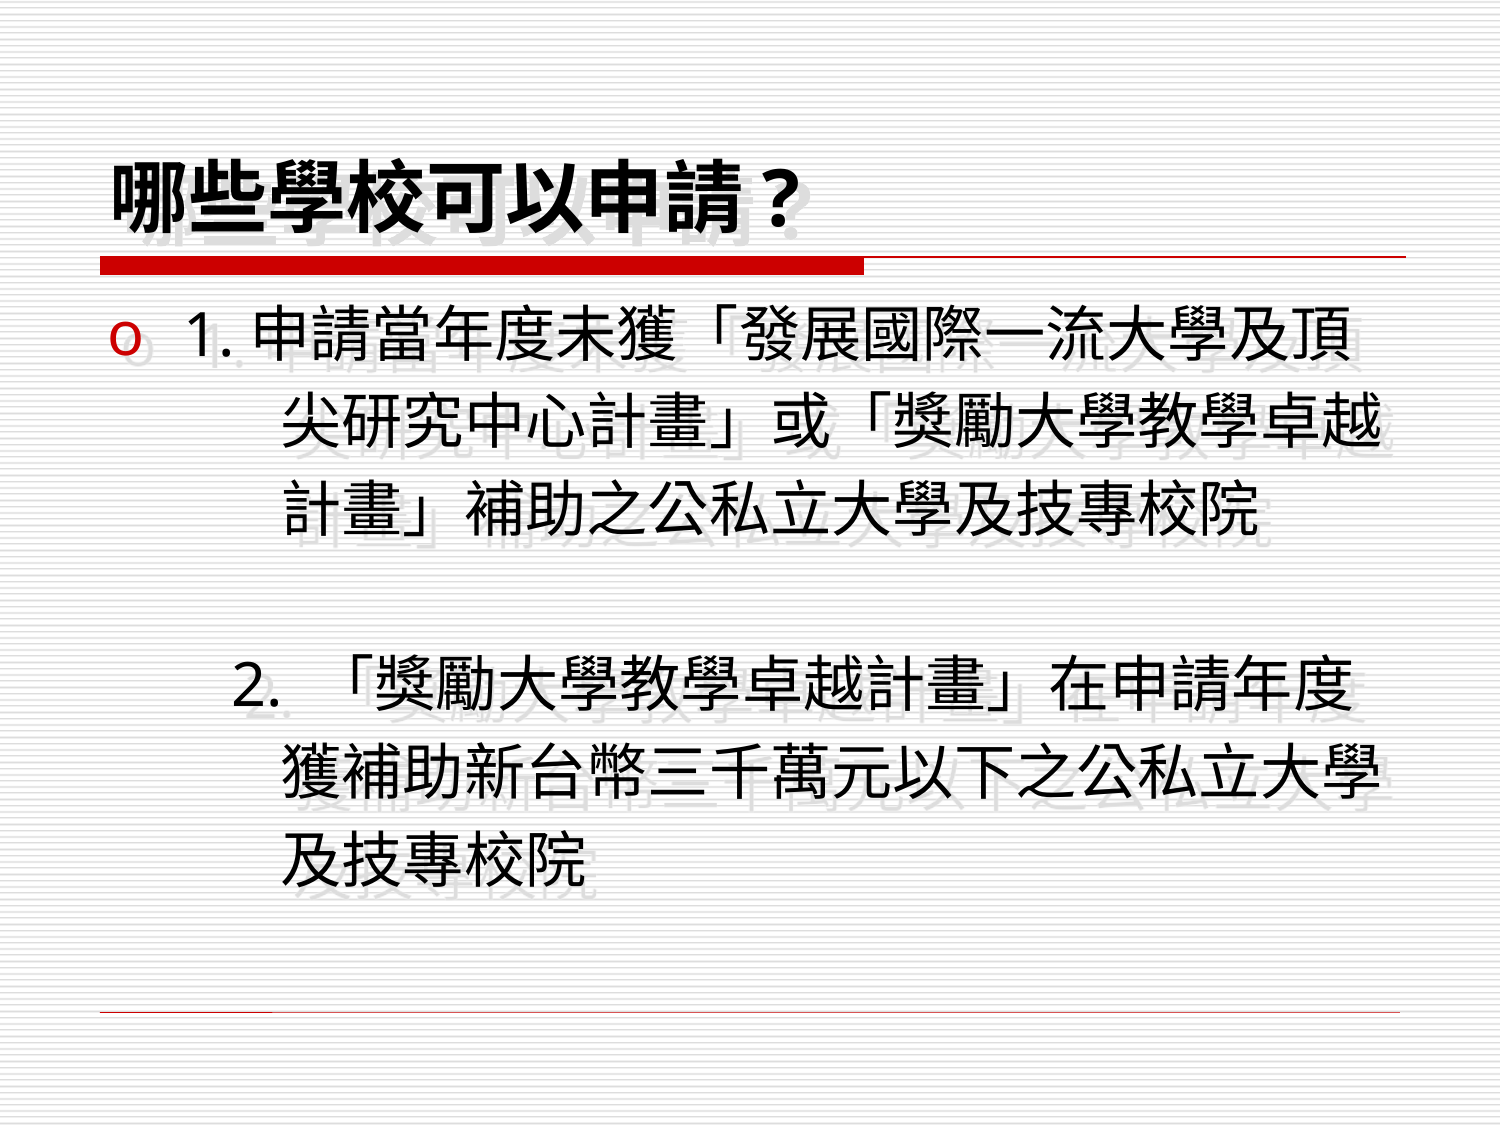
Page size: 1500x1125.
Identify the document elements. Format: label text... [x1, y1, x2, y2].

title 哪些學校可以申請? [94, 50, 1407, 250]
list 1.申請當年度未獲「發展國際一流大學及頂 尖研究中心計畫」或「獎勵大學教學卓越 計畫」補助之公私立大學及技專校院 2. 「獎勵大學教學卓越計畫」在申請年度 獲補助新台幣三千萬元以下之公私立大學 及技專校院 [92, 287, 1406, 988]
